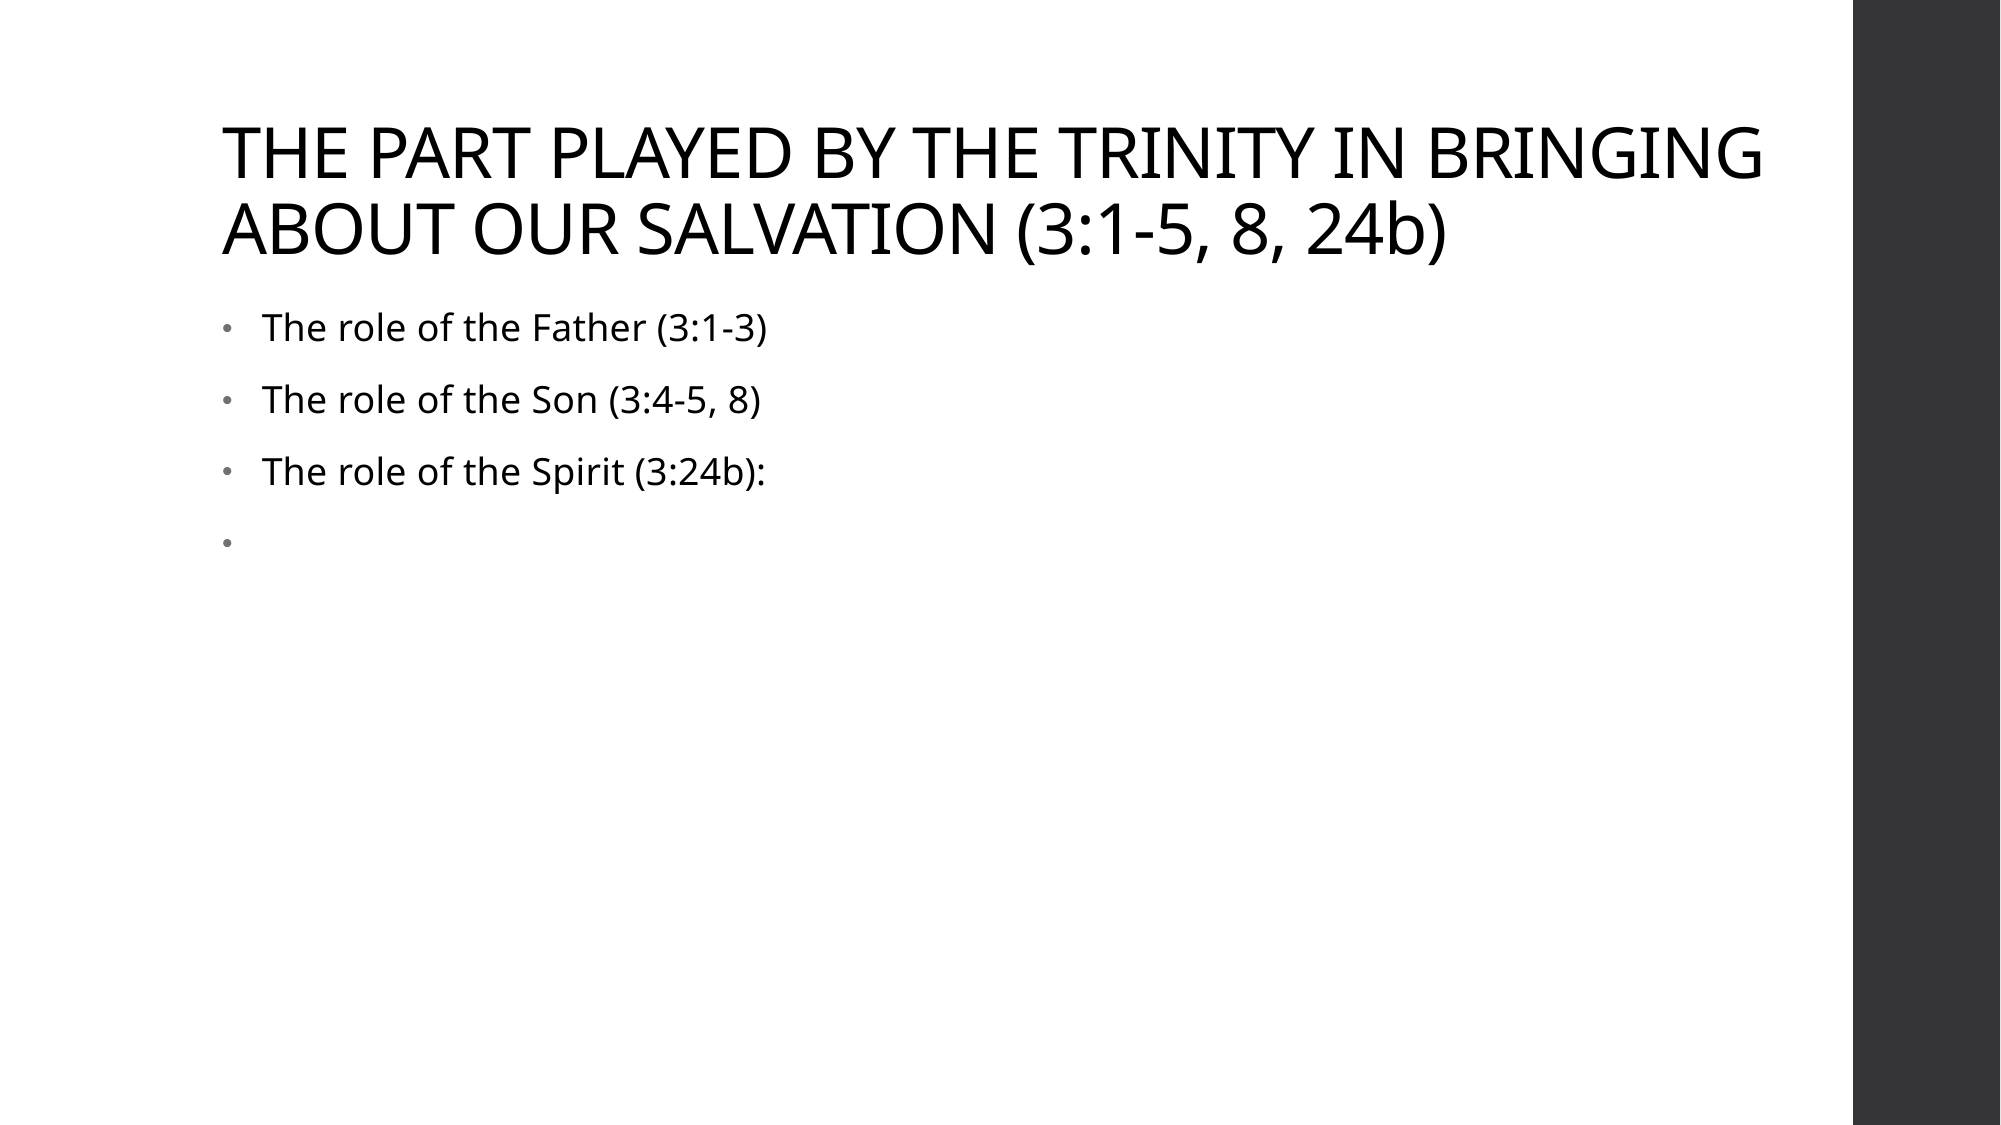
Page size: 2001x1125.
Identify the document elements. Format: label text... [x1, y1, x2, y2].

title THE PART PLAYED BY THE TRINITY IN BRINGING ABOUT OUR SALVATION (3:1-5, 8, 24b) [206, 60, 1797, 278]
list The role of the Father (3:1-3) The role of the Son (3:4-5, 8) The role of the Spirit (3:24b): [206, 299, 1617, 1014]
